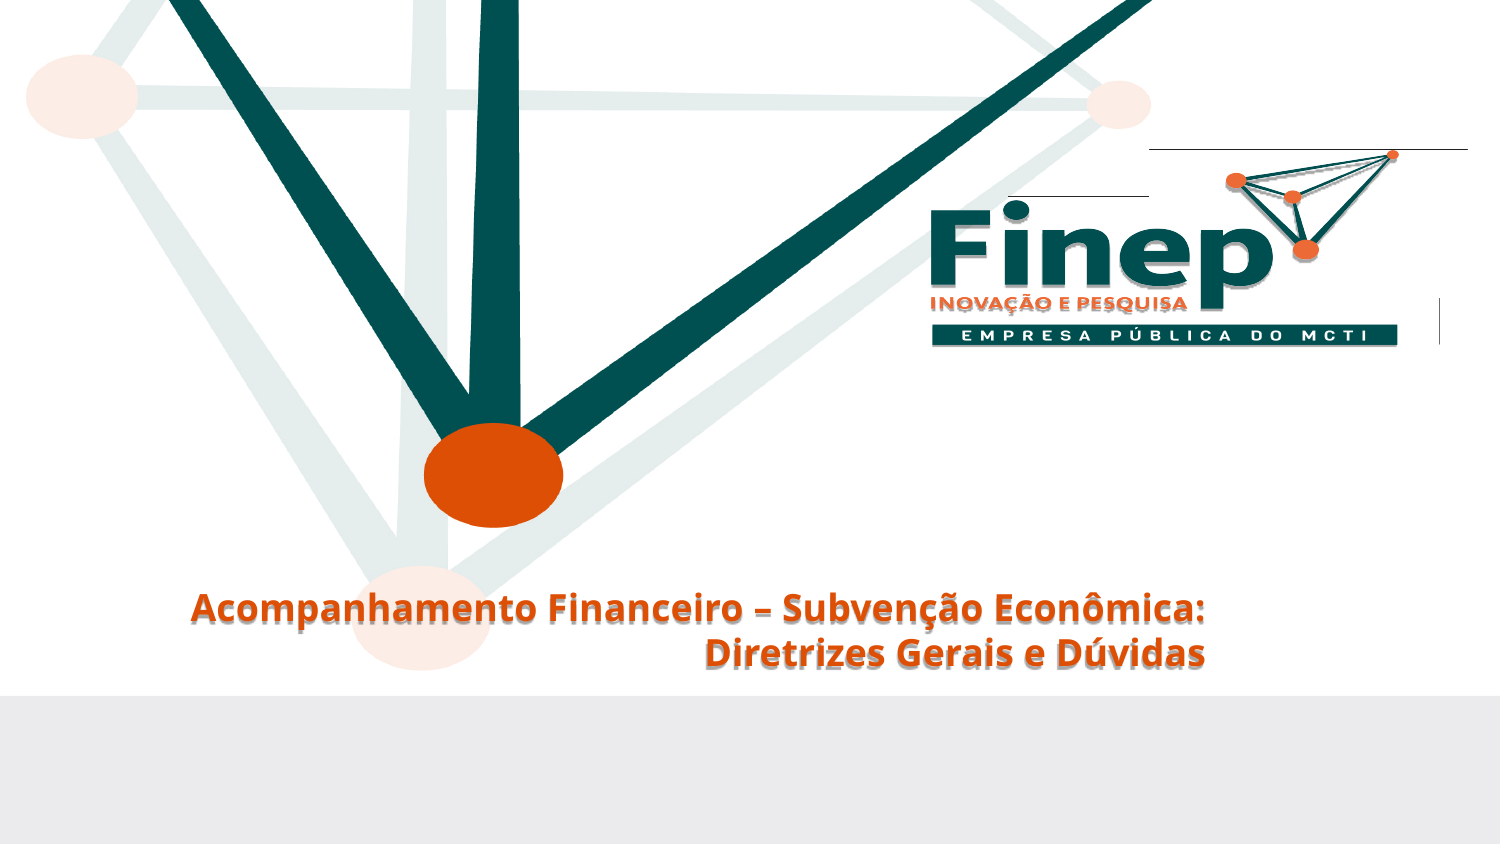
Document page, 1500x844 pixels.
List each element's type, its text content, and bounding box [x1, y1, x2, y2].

title Acompanhamento Financeiro – Subvenção Econômica: Diretrizes Gerais e Dúvidas [175, 498, 1299, 761]
